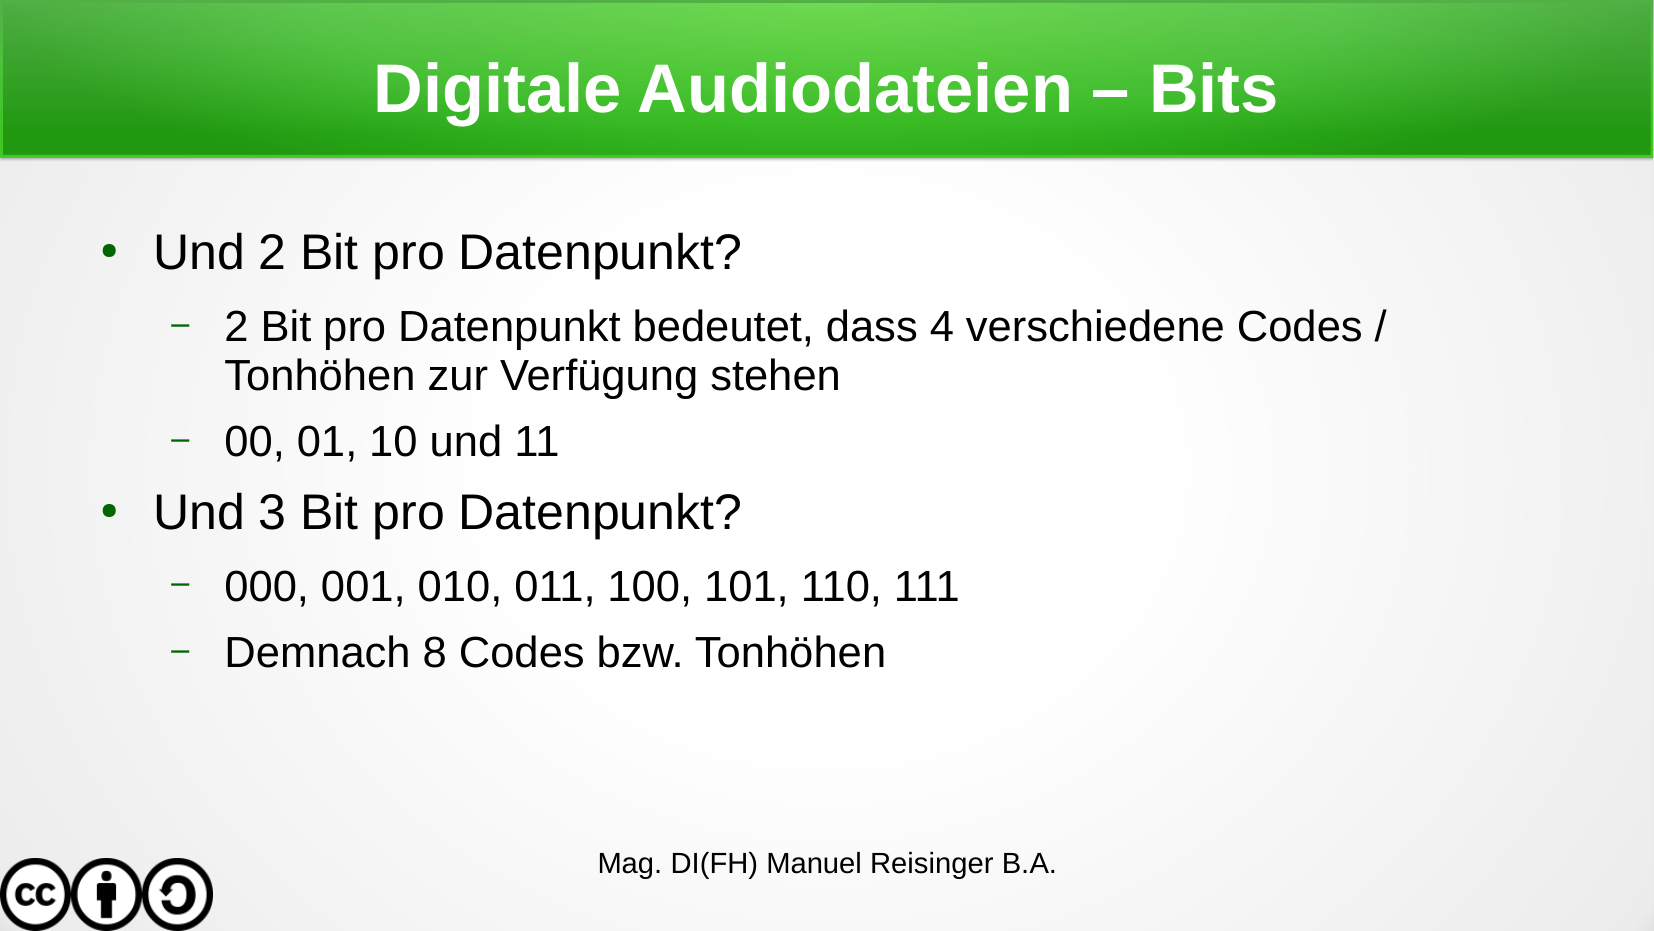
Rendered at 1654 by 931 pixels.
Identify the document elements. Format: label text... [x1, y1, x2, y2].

title Digitale Audiodateien – Bits [82, 35, 1571, 142]
list Und 2 Bit pro Datenpunkt? 2 Bit pro Datenpunkt bedeutet, dass 4 verschiedene Codes / Tonhöhen zur Verfügung stehen 00, 01, 10 und 11 Und 3 Bit pro Datenpunkt? 000, 001, 010, 011, 100, 101, 110, 111 Demnach 8 Codes bzw. Tonhöhen [82, 224, 1571, 764]
picture [0, 858, 213, 931]
